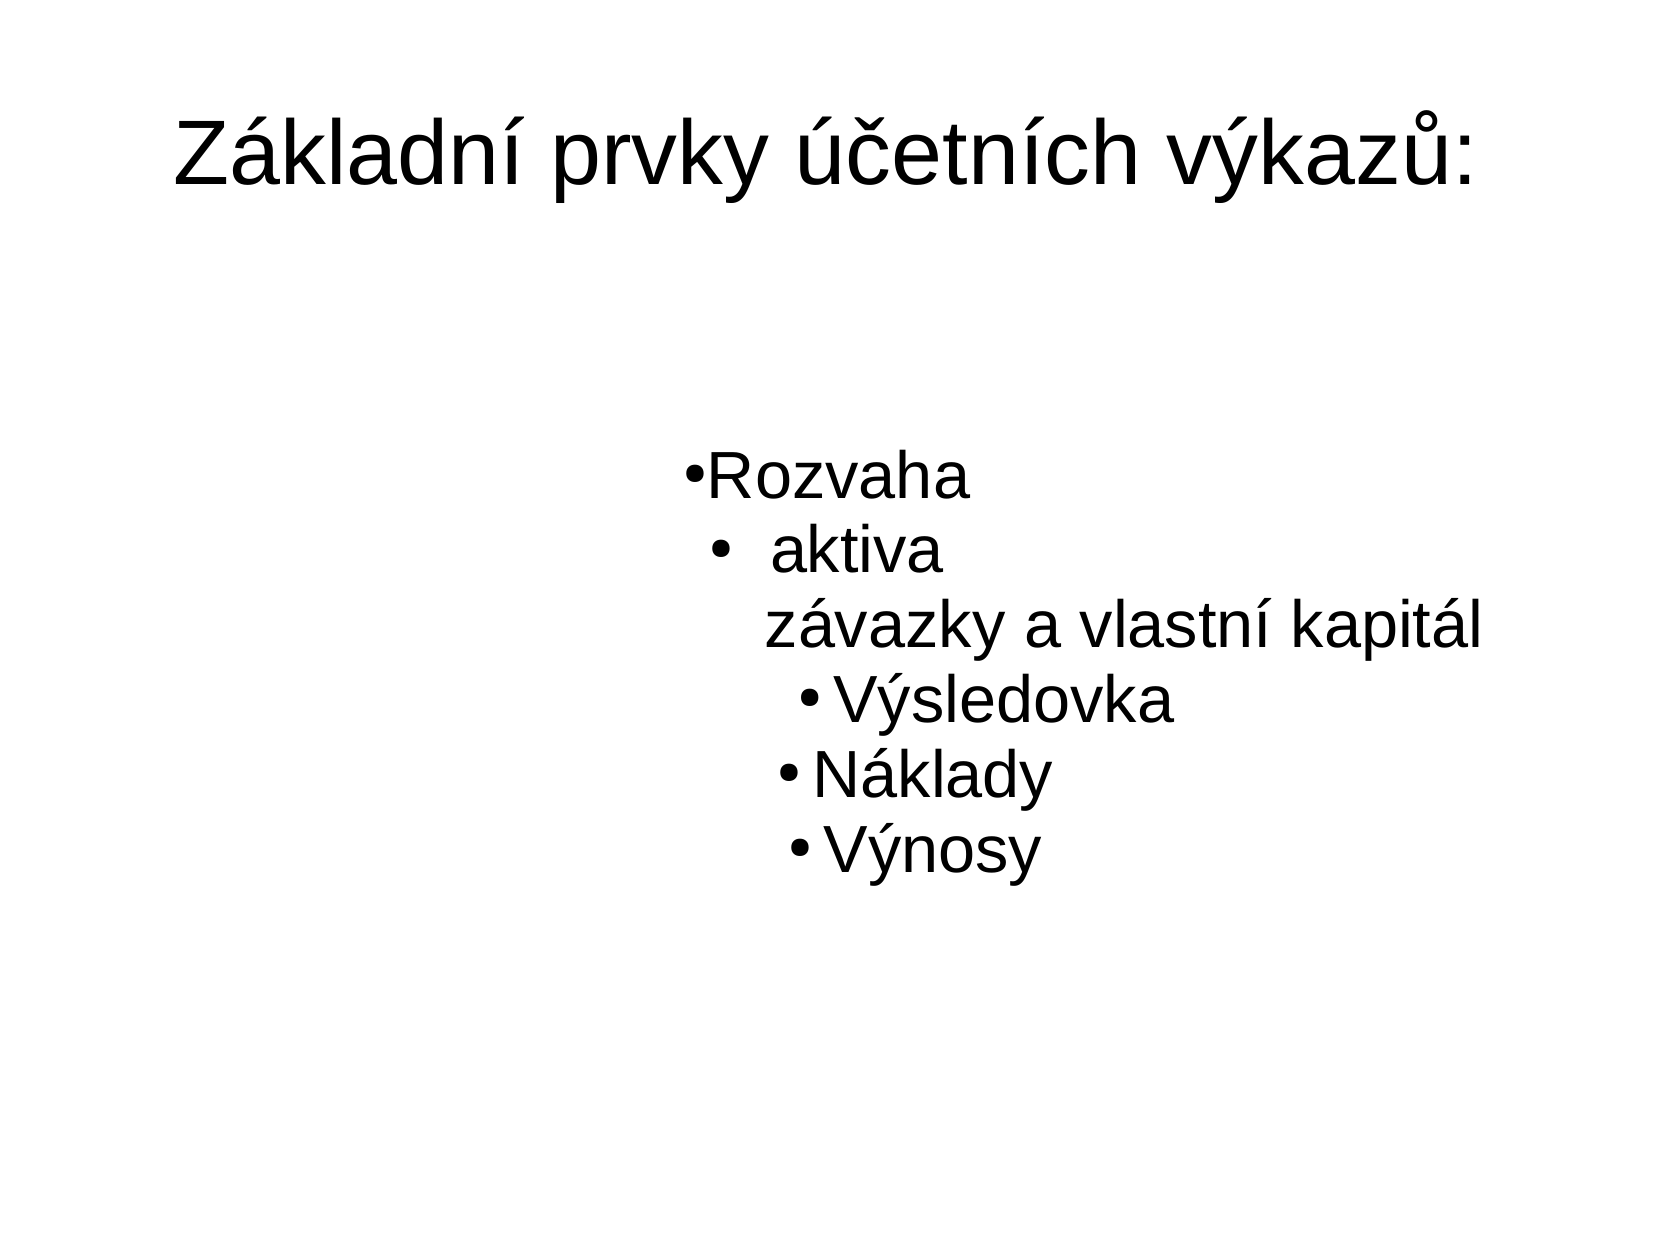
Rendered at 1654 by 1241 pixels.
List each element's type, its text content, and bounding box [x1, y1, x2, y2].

title Základní prvky účetních výkazů: [82, 49, 1571, 257]
text_box Rozvaha aktiva závazky a vlastní kapitál Výsledovka Náklady Výnosy [82, 290, 1571, 1109]
